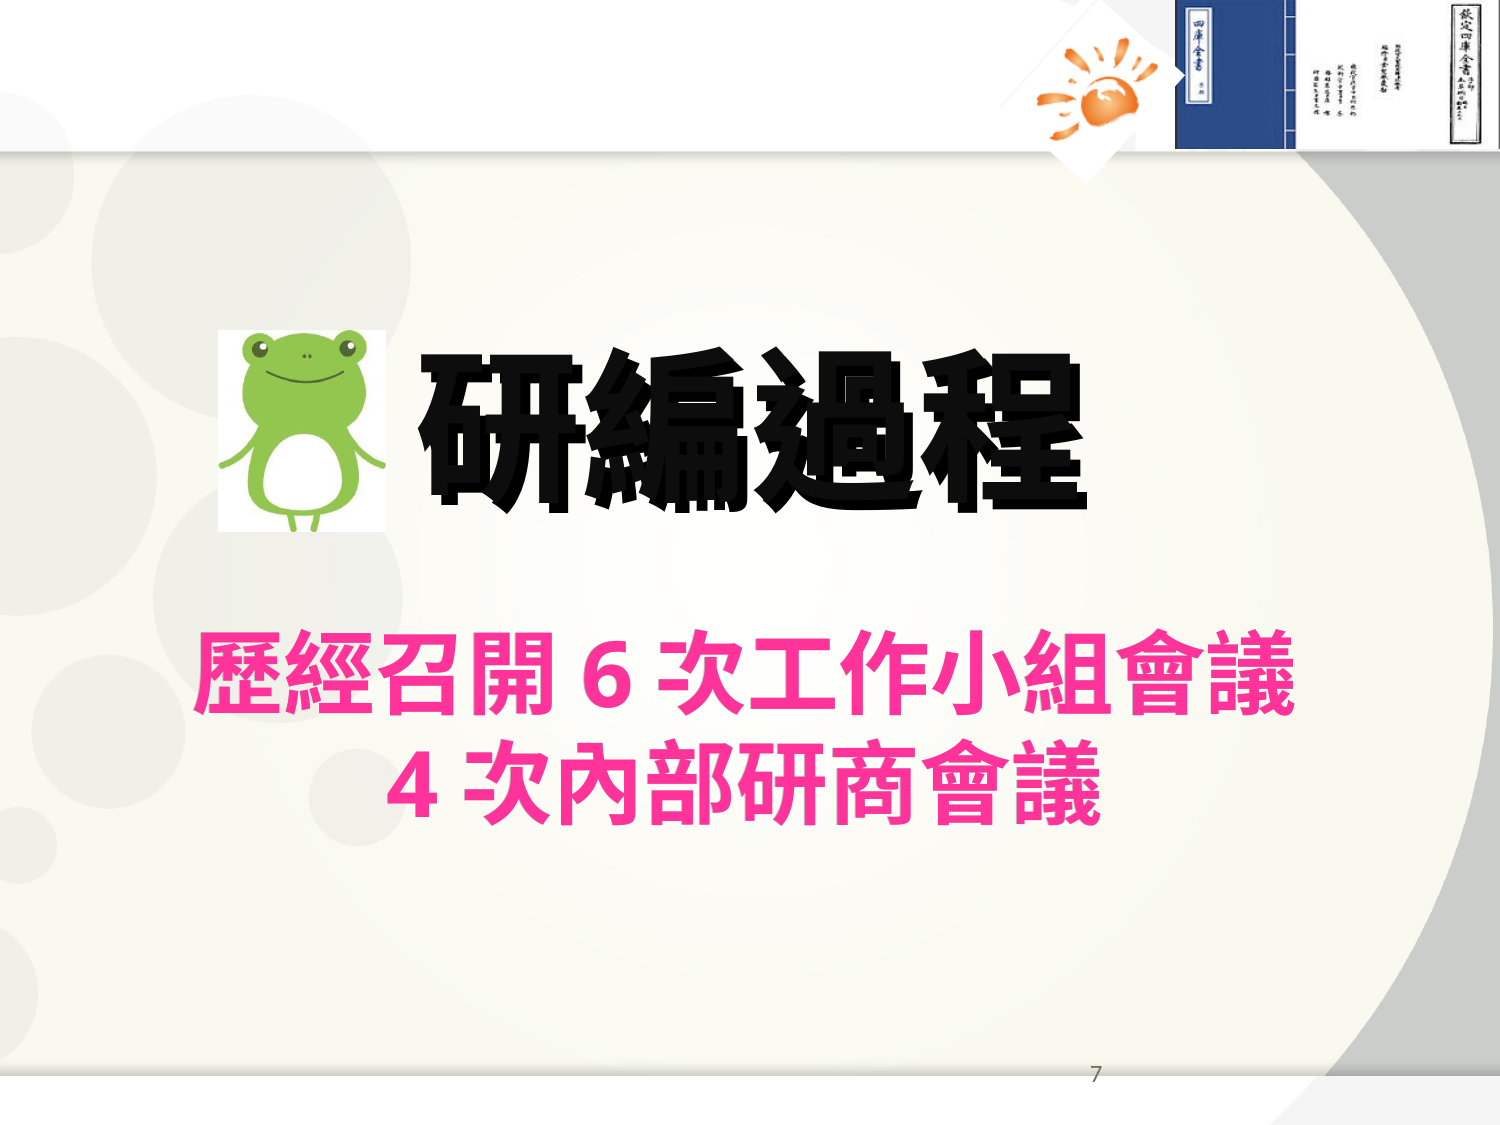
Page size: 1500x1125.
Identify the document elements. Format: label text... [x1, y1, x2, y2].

picture [991, 0, 1500, 185]
text_box 歷經召開6次工作小組會議 4次內部研商會議 [177, 609, 1313, 844]
text_box 研編過程 [372, 314, 1127, 529]
picture [218, 330, 386, 532]
text_box [1074, 1042, 1426, 1103]
